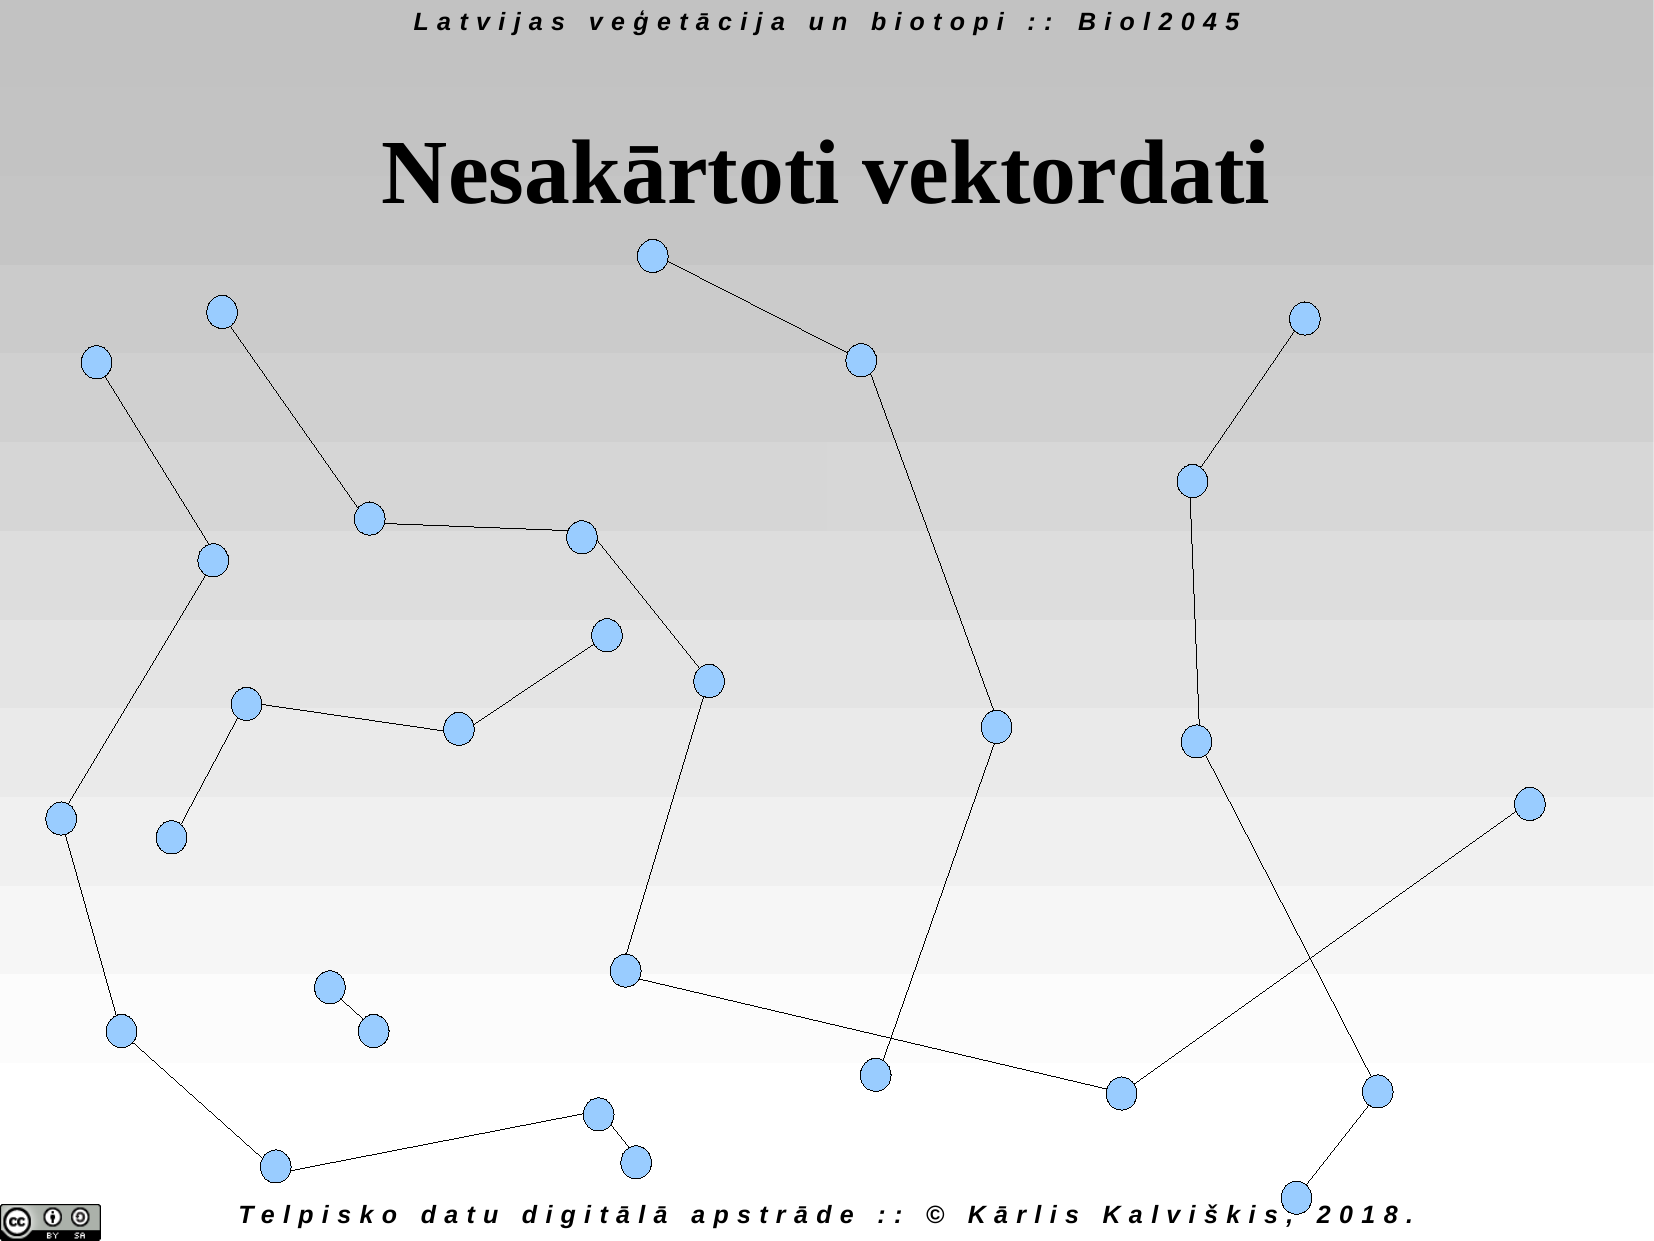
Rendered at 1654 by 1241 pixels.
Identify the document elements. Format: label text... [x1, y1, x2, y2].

text_box [583, 1097, 615, 1131]
text_box [45, 801, 77, 836]
text_box [610, 953, 642, 988]
text_box [81, 345, 112, 379]
text_box [1281, 1181, 1312, 1215]
text_box [443, 712, 475, 746]
text_box [1362, 1074, 1394, 1108]
text_box [620, 1145, 652, 1179]
title Nesakārtoti vektordati [29, 49, 1625, 296]
text_box [1181, 724, 1212, 758]
text_box [1289, 301, 1321, 336]
text_box [637, 239, 669, 273]
text_box [358, 1014, 390, 1048]
text_box [206, 295, 238, 329]
text_box [591, 618, 623, 652]
text_box [845, 343, 877, 377]
text_box [231, 687, 262, 721]
text_box [1514, 787, 1546, 821]
text_box [314, 970, 346, 1004]
text_box [1177, 464, 1208, 498]
text_box [156, 820, 187, 854]
text_box [860, 1058, 892, 1092]
text_box [1106, 1076, 1137, 1111]
text_box [106, 1014, 137, 1048]
picture [0, 0, 1654, 1241]
text_box [566, 520, 598, 554]
text_box [693, 664, 725, 698]
text_box [354, 501, 386, 536]
text_box [260, 1149, 292, 1183]
text_box [981, 710, 1012, 744]
text_box [197, 543, 229, 577]
